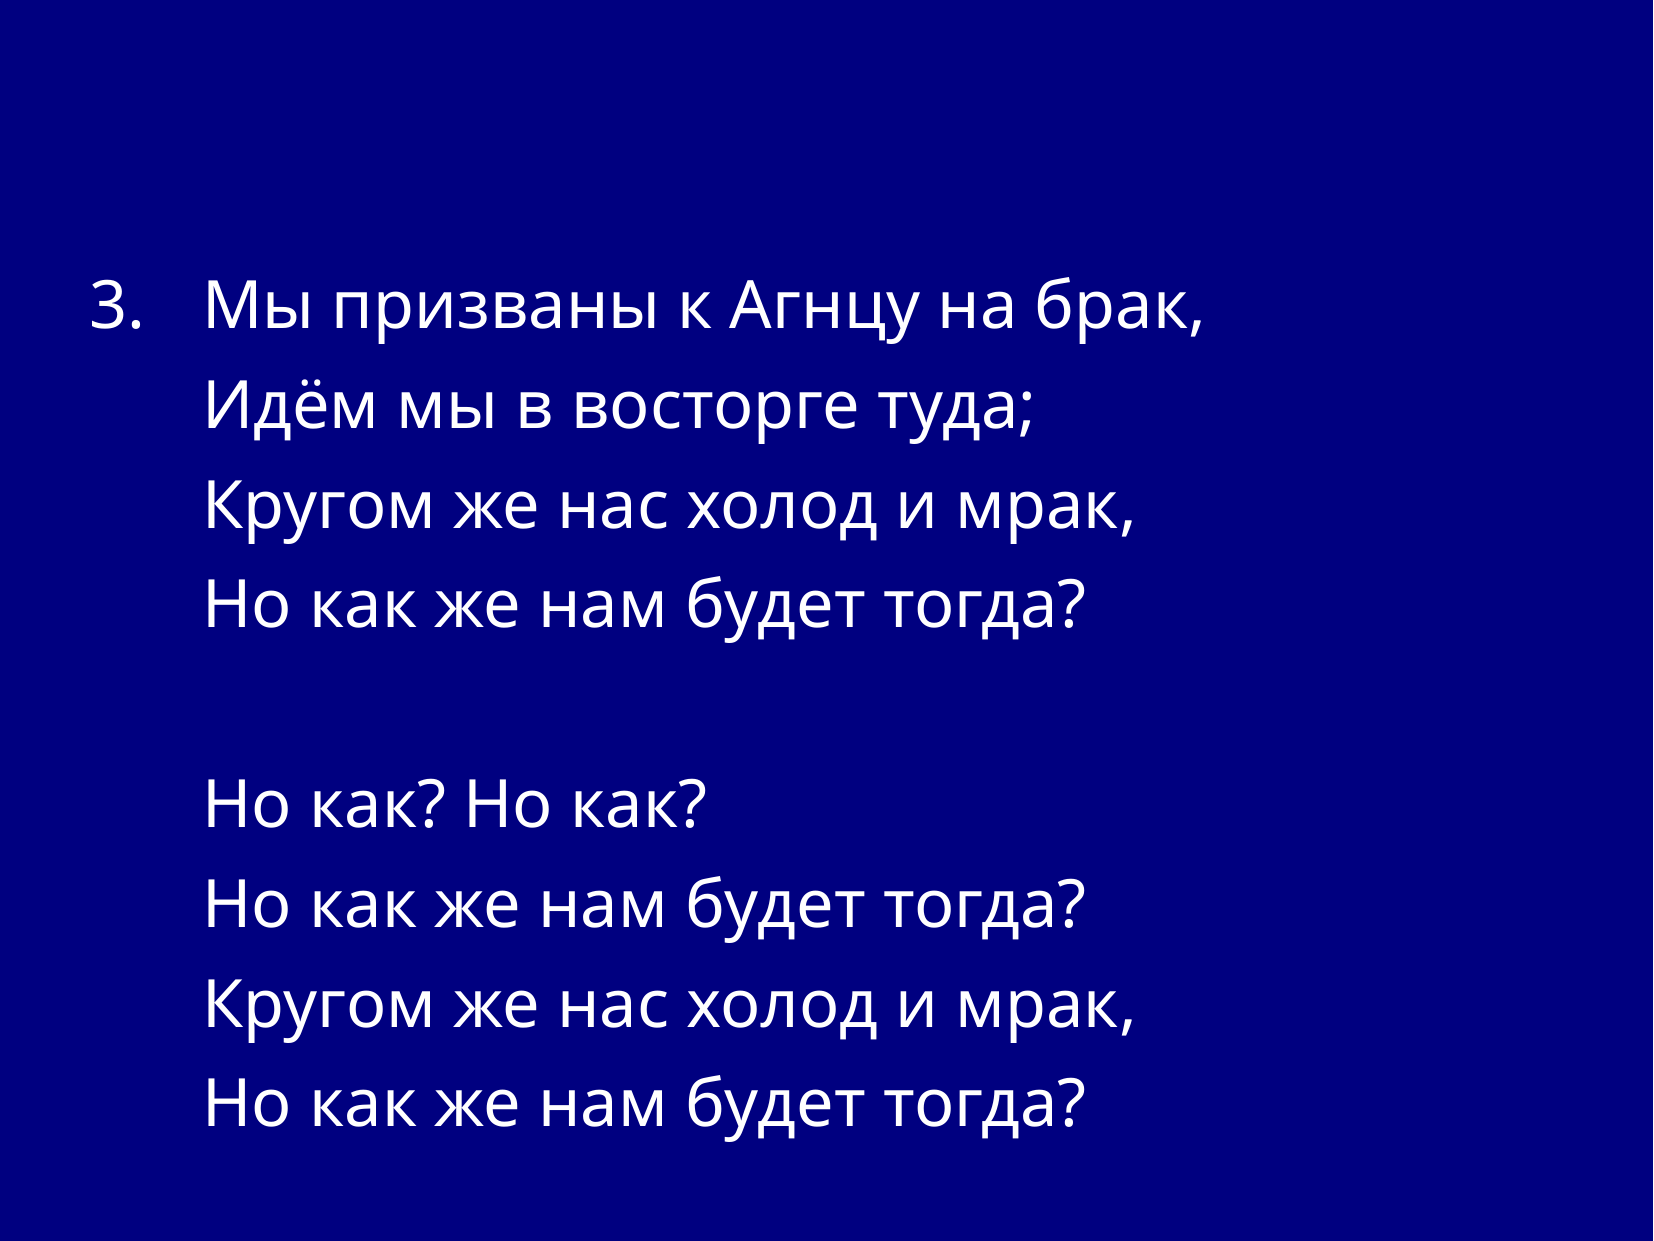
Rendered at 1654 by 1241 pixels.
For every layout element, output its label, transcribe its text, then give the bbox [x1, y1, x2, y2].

text_box 3. Мы призваны к Агнцу на брак, Идём мы в восторге туда; Кругом же нас холод и мрак, Но как же нам будет тогда? Но как? Но как? Но как же нам будет тогда? Кругом же нас холод и мрак, Но как же нам будет тогда? [75, 150, 1576, 1163]
